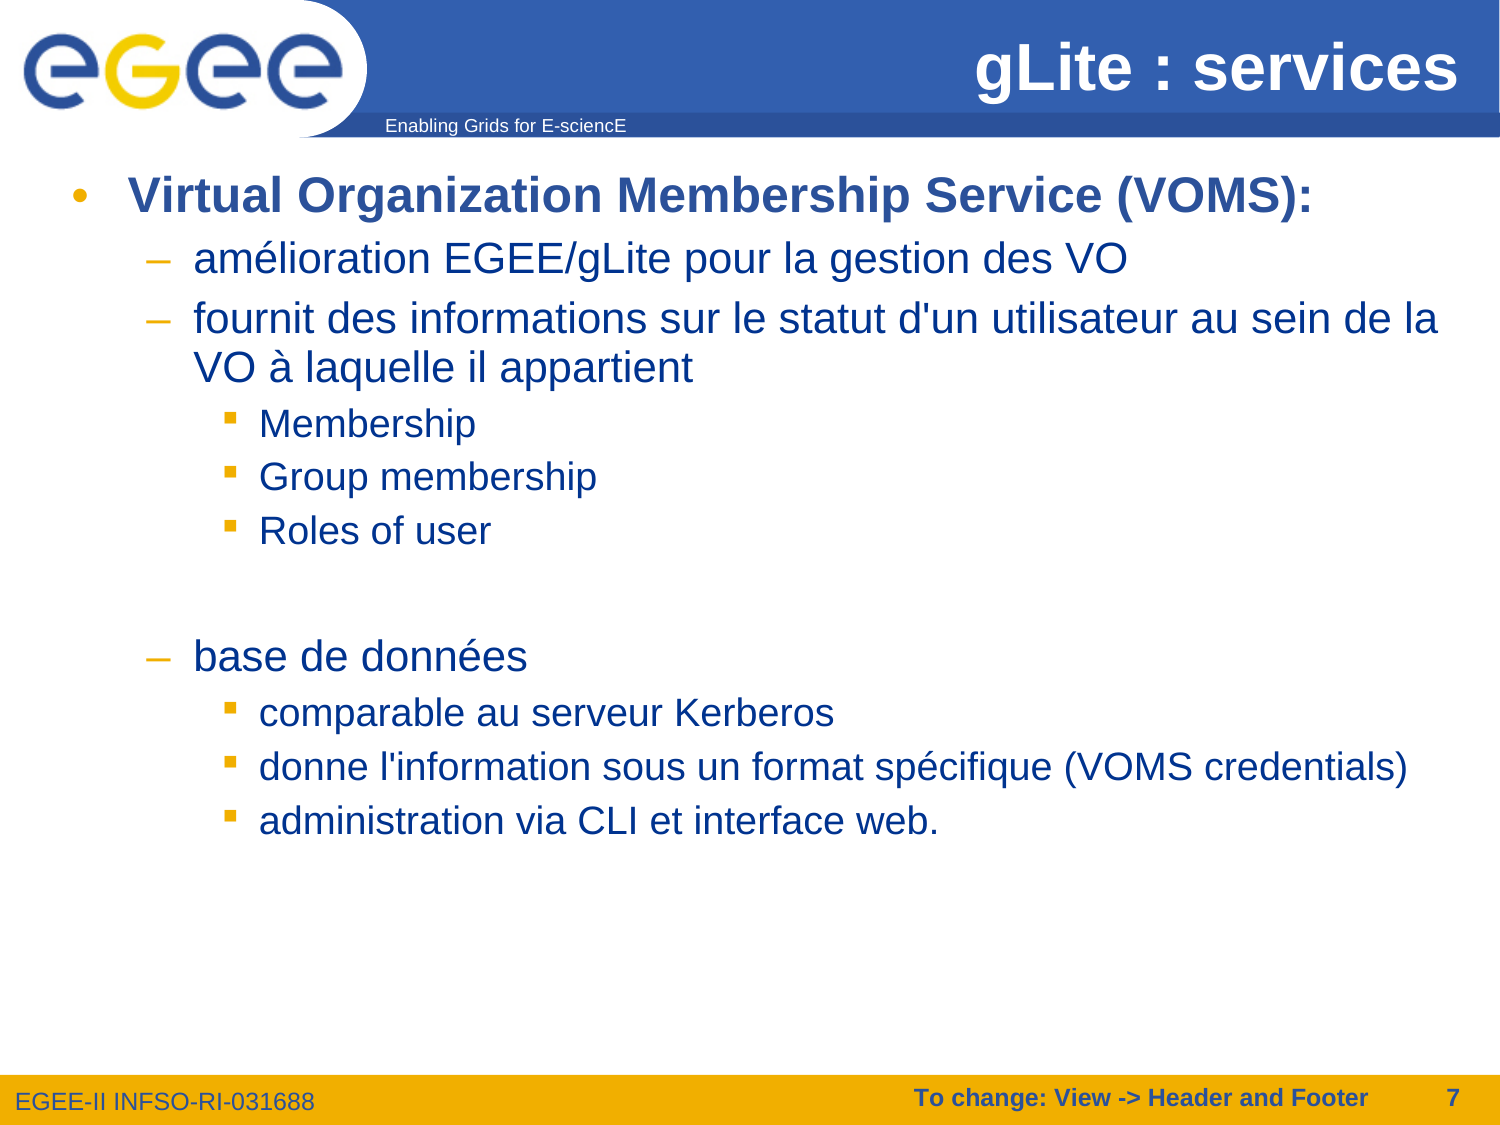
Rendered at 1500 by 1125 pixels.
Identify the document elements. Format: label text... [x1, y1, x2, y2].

picture [18, 30, 349, 112]
list Virtual Organization Membership Service (VOMS): amélioration EGEE/gLite pour la gestion des VO fournit des informations sur le statut d'un utilisateur au sein de la VO à laquelle il appartient Membership Group membership Roles of user base de données comparable au serveur Kerberos donne l'information sous un format spécifique (VOMS credentials) administration via CLI et interface web. [56, 159, 1466, 1052]
title gLite : services [369, 0, 1475, 156]
